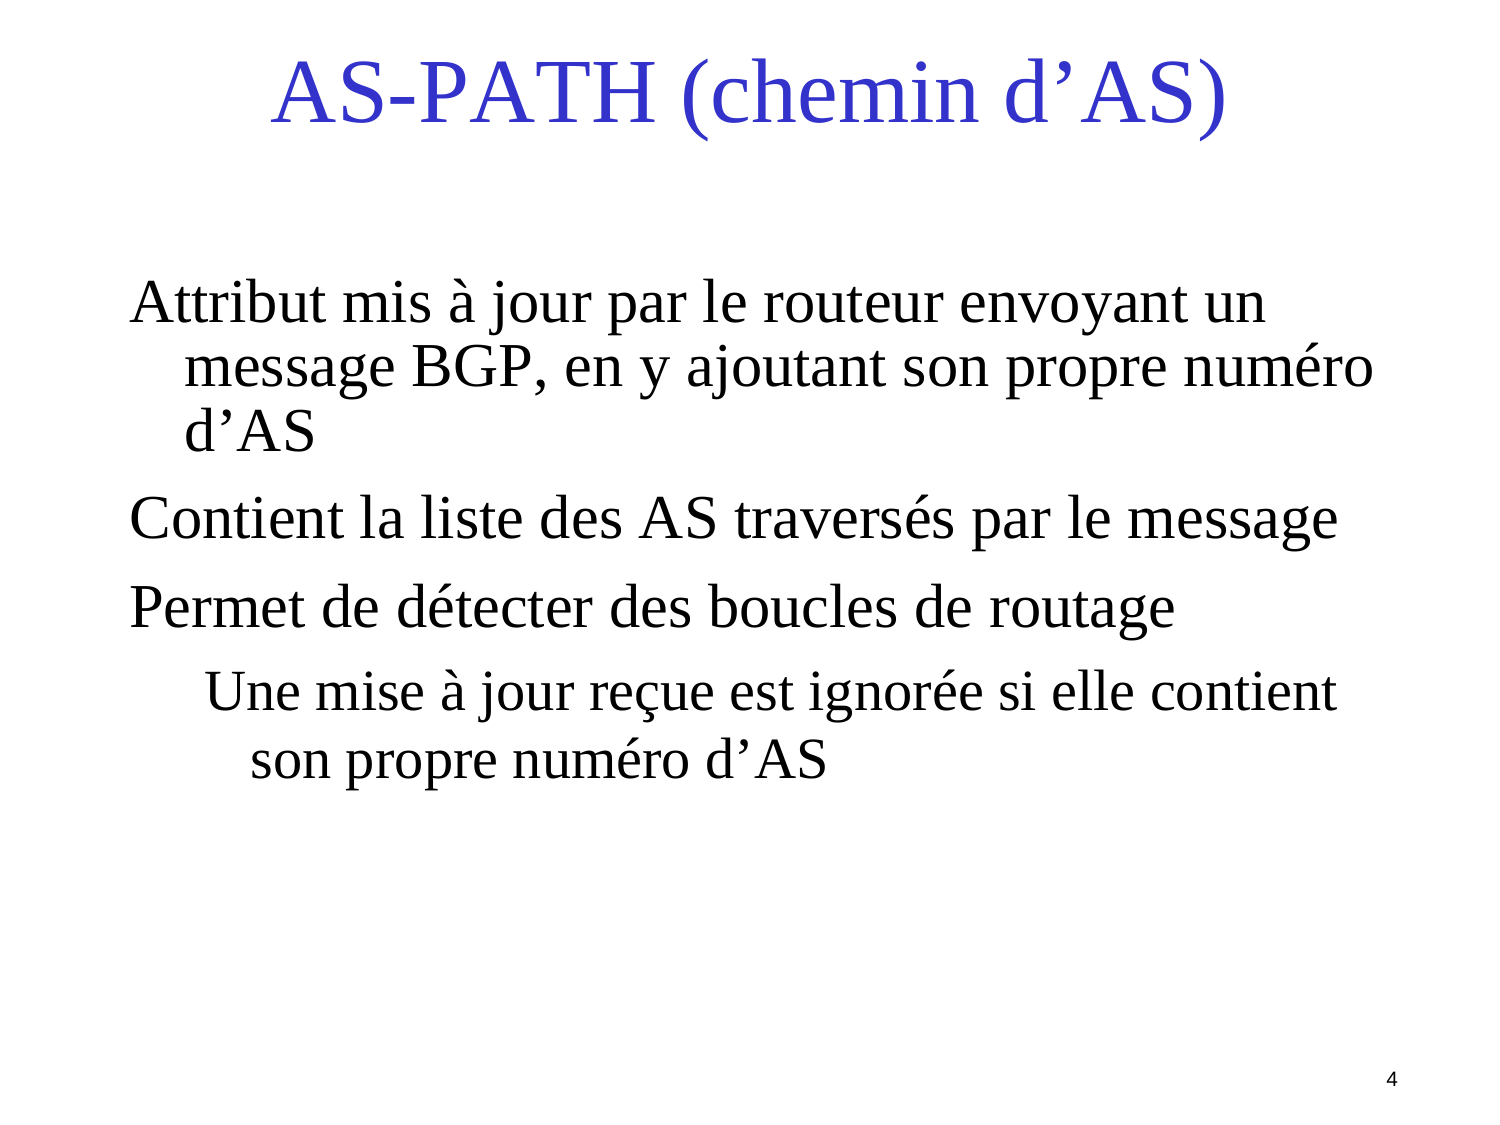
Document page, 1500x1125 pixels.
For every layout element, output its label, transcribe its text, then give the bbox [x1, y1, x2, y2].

list Attribut mis à jour par le routeur envoyant un message BGP, en y ajoutant son propre numéro d’AS Contient la liste des AS traversés par le message Permet de détecter des boucles de routage Une mise à jour reçue est ignorée si elle contient son propre numéro d’AS [112, 262, 1413, 1026]
title AS-PATH (chemin d’AS)‏ [112, 37, 1388, 226]
